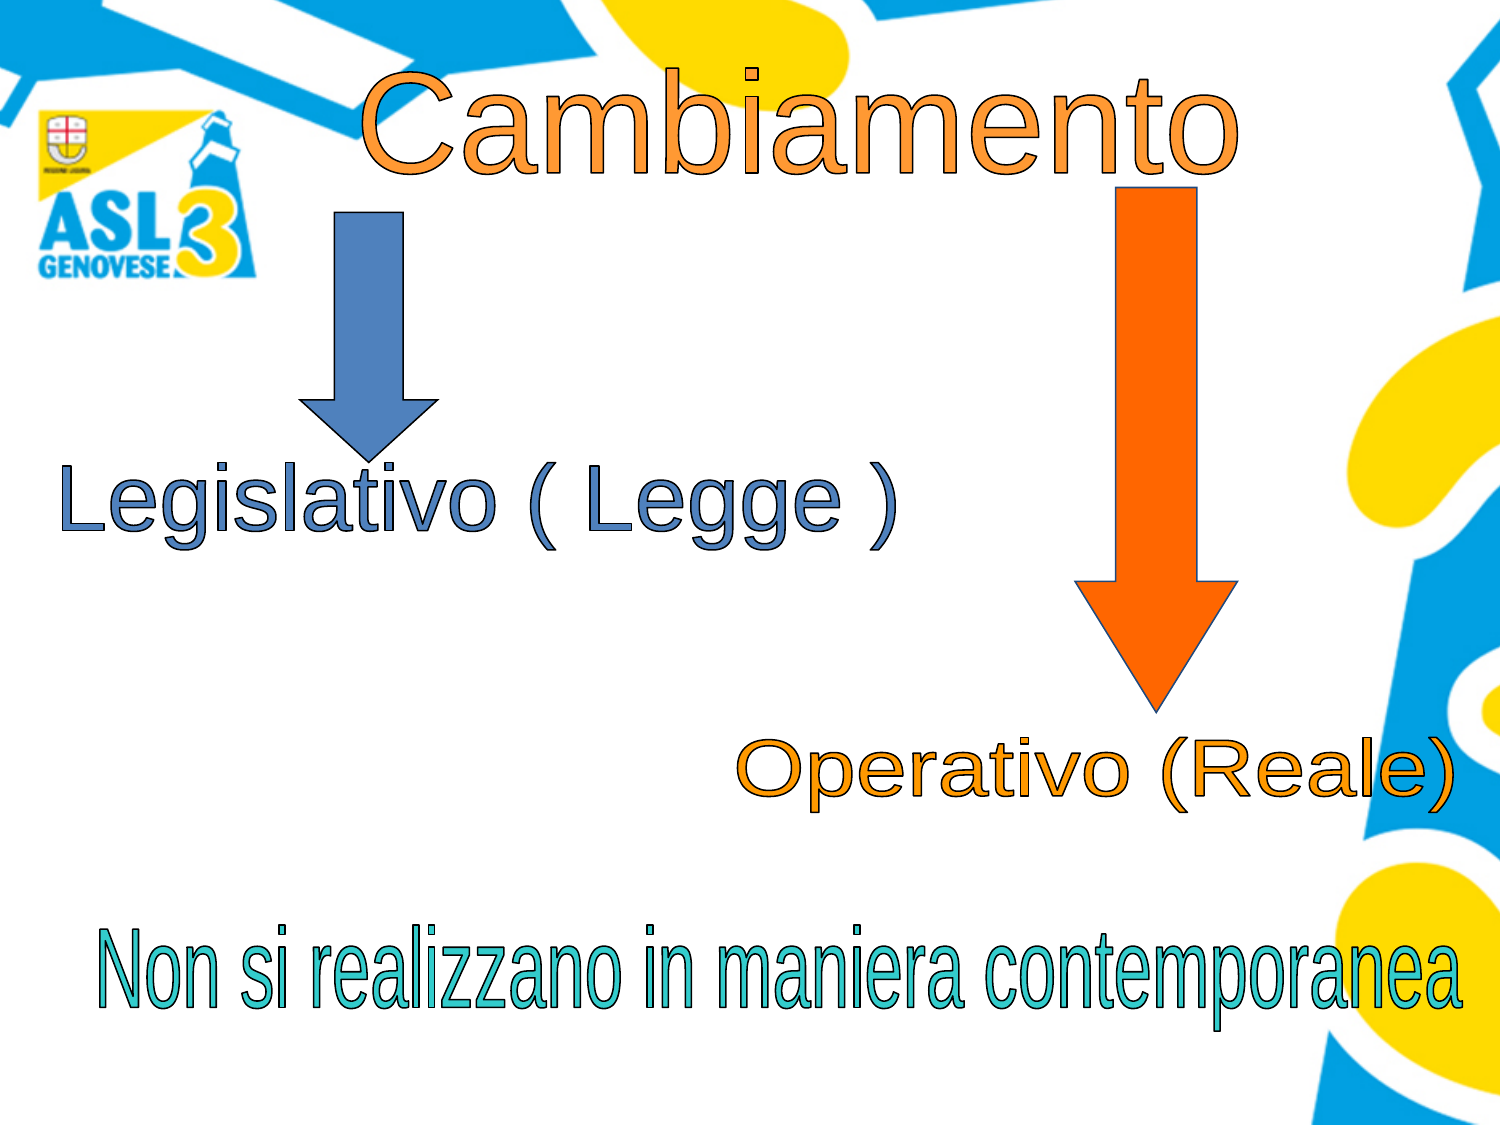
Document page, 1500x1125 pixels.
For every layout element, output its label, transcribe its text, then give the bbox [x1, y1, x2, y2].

text_box Non si realizzano in maniera contemporanea [907, 946, 925, 1008]
text_box Non si realizzano in maniera contemporanea [99, 929, 139, 1008]
text_box Legislativo ( Legge ) [62, 465, 104, 531]
text_box Legislativo ( Legge ) [353, 469, 378, 532]
text_box Legislativo ( Legge ) [384, 480, 394, 531]
text_box Cambiamento [1054, 95, 1116, 173]
text_box Non si realizzano in maniera contemporanea [1388, 946, 1422, 1009]
text_box Non si realizzano in maniera contemporanea [241, 946, 272, 1009]
text_box Non si realizzano in maniera contemporanea [775, 946, 811, 1009]
text_box Non si realizzano in maniera contemporanea [146, 946, 180, 1009]
text_box Non si realizzano in maniera contemporanea [334, 946, 368, 1009]
text_box Non si realizzano in maniera contemporanea [1250, 946, 1284, 1009]
text_box Operativo (Reale) [859, 752, 903, 797]
text_box Legislativo ( Legge ) [399, 481, 447, 531]
text_box Non si realizzano in maniera contemporanea [867, 946, 900, 1009]
text_box Cambiamento [971, 95, 1039, 175]
text_box Non si realizzano in maniera contemporanea [1290, 946, 1308, 1008]
text_box Cambiamento [665, 68, 730, 175]
text_box Cambiamento [856, 95, 957, 173]
text_box Operativo (Reale) [1163, 737, 1188, 813]
text_box Legislativo ( Legge ) [163, 480, 206, 550]
text_box Legislativo ( Legge ) [690, 480, 734, 550]
text_box Non si realizzano in maniera contemporanea [550, 946, 581, 1008]
text_box Non si realizzano in maniera contemporanea [928, 946, 965, 1009]
text_box Non si realizzano in maniera contemporanea [719, 946, 768, 1008]
text_box Operativo (Reale) [1428, 737, 1454, 813]
text_box Legislativo ( Legge ) [530, 462, 556, 550]
text_box Operativo (Reale) [1195, 740, 1251, 796]
text_box Operativo (Reale) [1258, 752, 1302, 797]
text_box Cambiamento [745, 96, 758, 173]
text_box Non si realizzano in maniera contemporanea [313, 946, 331, 1008]
text_box Operativo (Reale) [941, 752, 989, 797]
text_box Operativo (Reale) [1309, 752, 1357, 797]
text_box Cambiamento [546, 95, 648, 173]
text_box Cambiamento [1126, 79, 1163, 175]
text_box Operativo (Reale) [990, 743, 1014, 797]
text_box Non si realizzano in maniera contemporanea [587, 946, 621, 1009]
text_box Non si realizzano in maniera contemporanea [1116, 946, 1149, 1009]
text_box Cambiamento [773, 95, 847, 175]
text_box [1074, 187, 1238, 713]
text_box Legislativo ( Legge ) [450, 480, 495, 532]
text_box Non si realizzano in maniera contemporanea [1020, 946, 1054, 1009]
text_box Non si realizzano in maniera contemporanea [476, 947, 505, 1008]
text_box Cambiamento [362, 71, 453, 175]
text_box Non si realizzano in maniera contemporanea [511, 946, 547, 1009]
text_box Non si realizzano in maniera contemporanea [1427, 946, 1463, 1009]
text_box Operativo (Reale) [810, 752, 852, 813]
text_box Non si realizzano in maniera contemporanea [186, 946, 217, 1008]
text_box Legislativo ( Legge ) [870, 462, 896, 550]
text_box Legislativo ( Legge ) [304, 480, 353, 532]
text_box Legislativo ( Legge ) [111, 480, 156, 532]
text_box Non si realizzano in maniera contemporanea [1312, 946, 1348, 1009]
text_box Non si realizzano in maniera contemporanea [441, 947, 471, 1008]
text_box Non si realizzano in maniera contemporanea [1156, 946, 1205, 1008]
text_box Non si realizzano in maniera contemporanea [662, 946, 692, 1008]
text_box Cambiamento [1170, 95, 1238, 175]
text_box Non si realizzano in maniera contemporanea [1352, 946, 1382, 1008]
text_box Non si realizzano in maniera contemporanea [373, 946, 409, 1009]
text_box Legislativo ( Legge ) [285, 462, 294, 531]
text_box Non si realizzano in maniera contemporanea [1213, 946, 1245, 1032]
text_box Legislativo ( Legge ) [638, 480, 683, 532]
text_box Cambiamento [464, 95, 538, 175]
text_box Non si realizzano in maniera contemporanea [1060, 946, 1091, 1008]
text_box [300, 212, 438, 463]
text_box Operativo (Reale) [737, 739, 801, 797]
text_box Operativo (Reale) [912, 752, 936, 796]
text_box Operativo (Reale) [1084, 752, 1128, 797]
text_box Legislativo ( Legge ) [217, 480, 227, 531]
text_box Non si realizzano in maniera contemporanea [1095, 933, 1114, 1009]
text_box Operativo (Reale) [1020, 753, 1029, 796]
text_box Legislativo ( Legge ) [590, 465, 632, 531]
text_box Legislativo ( Legge ) [235, 480, 276, 532]
text_box Operativo (Reale) [1380, 752, 1425, 797]
text_box Operativo (Reale) [1034, 753, 1081, 796]
text_box Non si realizzano in maniera contemporanea [986, 946, 1016, 1009]
text_box Non si realizzano in maniera contemporanea [815, 946, 845, 1008]
text_box Operativo (Reale) [1362, 737, 1371, 796]
text_box Legislativo ( Legge ) [743, 480, 786, 550]
text_box Legislativo ( Legge ) [795, 480, 840, 532]
